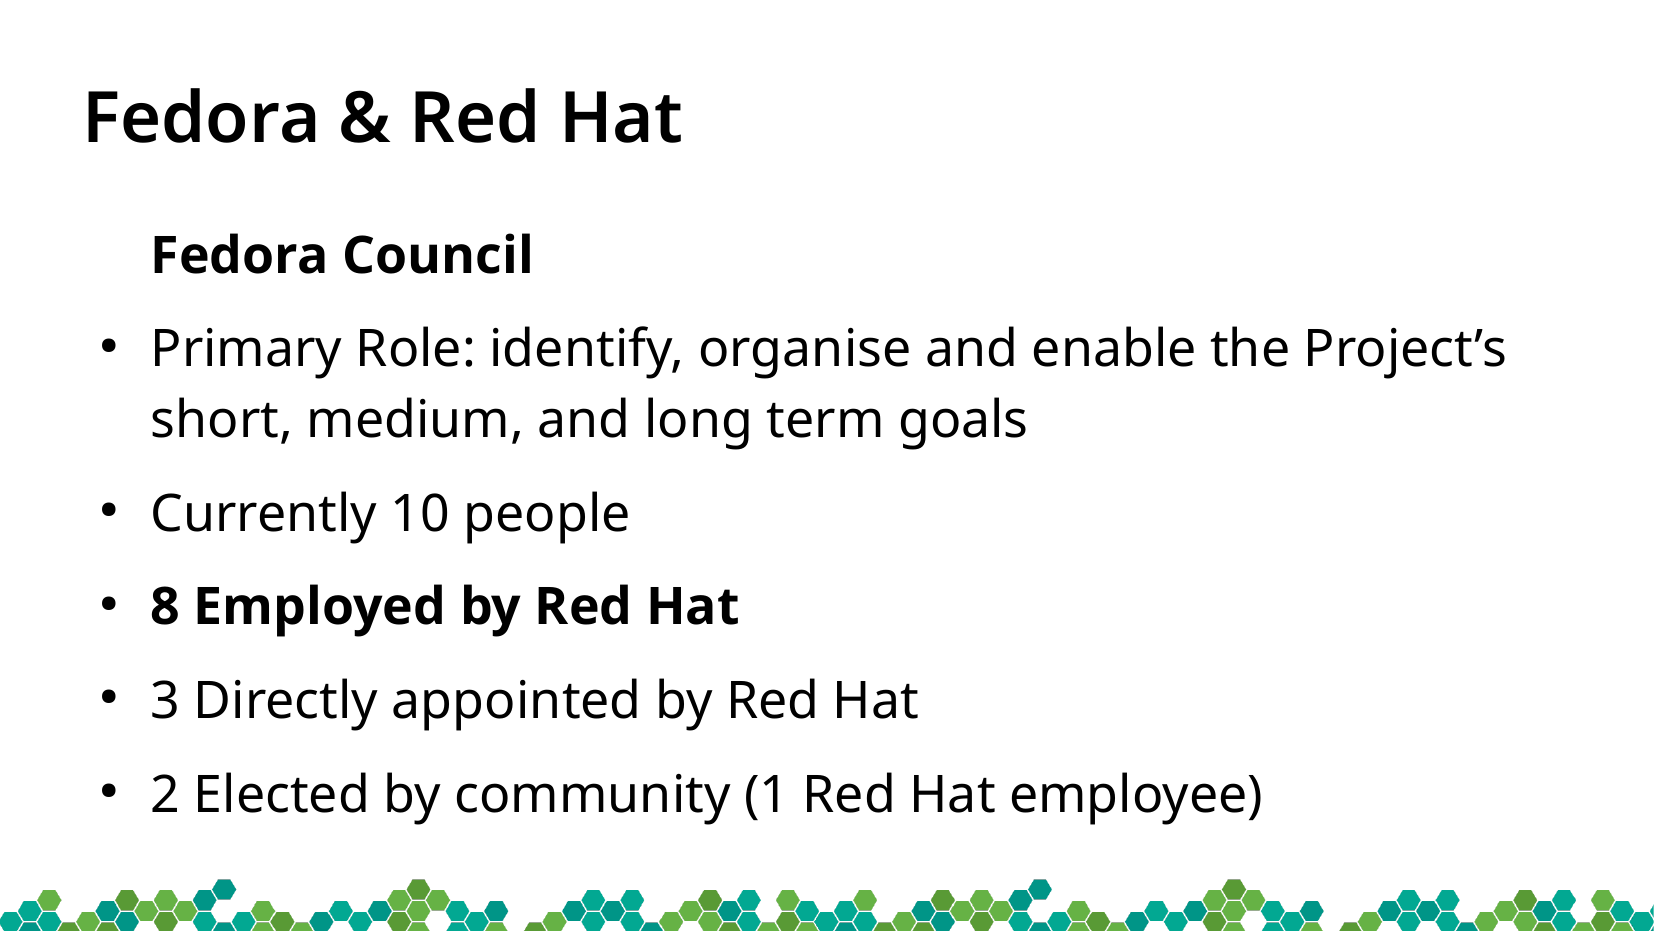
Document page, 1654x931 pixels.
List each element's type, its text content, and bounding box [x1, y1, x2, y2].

title Fedora & Red Hat [82, 37, 1571, 193]
picture [0, 871, 1654, 931]
list Fedora Council Primary Role: identify, organise and enable the Project’s short, medium, and long term goals Currently 10 people 8 Employed by Red Hat 3 Directly appointed by Red Hat 2 Elected by community (1 Red Hat employee) [82, 217, 1571, 830]
